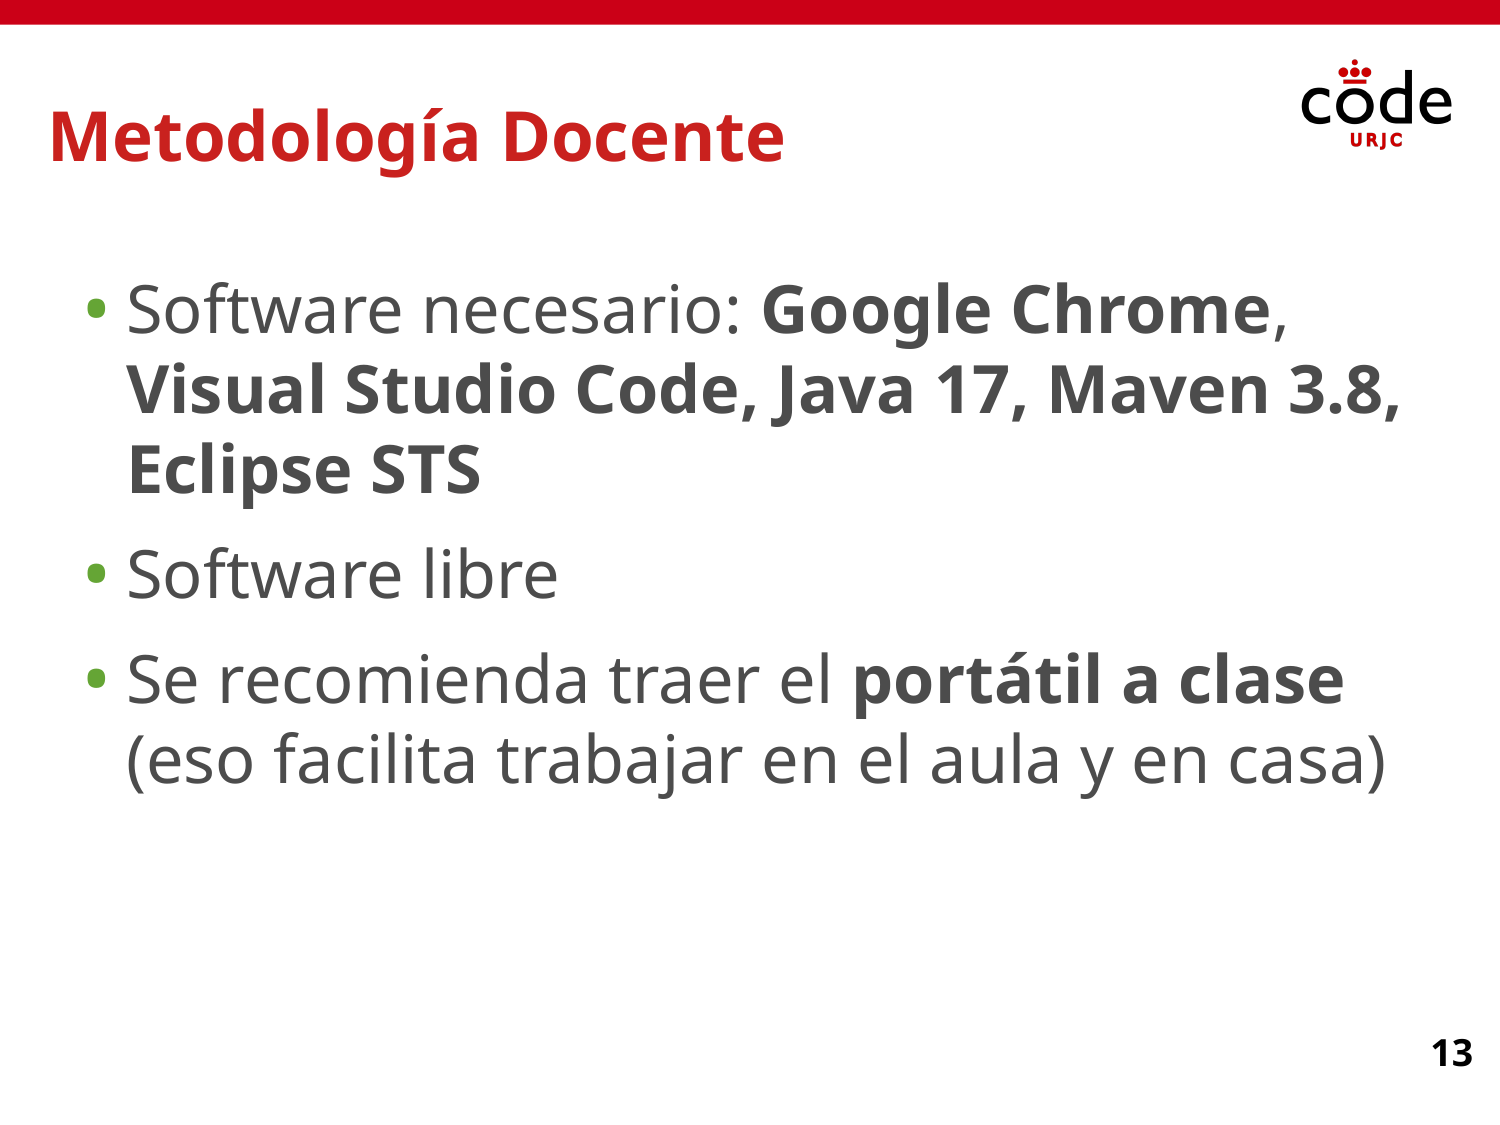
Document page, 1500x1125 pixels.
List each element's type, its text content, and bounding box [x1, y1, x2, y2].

title Metodología Docente [32, 79, 1383, 189]
picture [1284, 50, 1468, 161]
list Software necesario: Google Chrome, Visual Studio Code, Java 17, Maven 3.8, Eclipse STS Software libre Se recomienda traer el portátil a clase (eso facilita trabajar en el aula y en casa) [51, 259, 1436, 1013]
